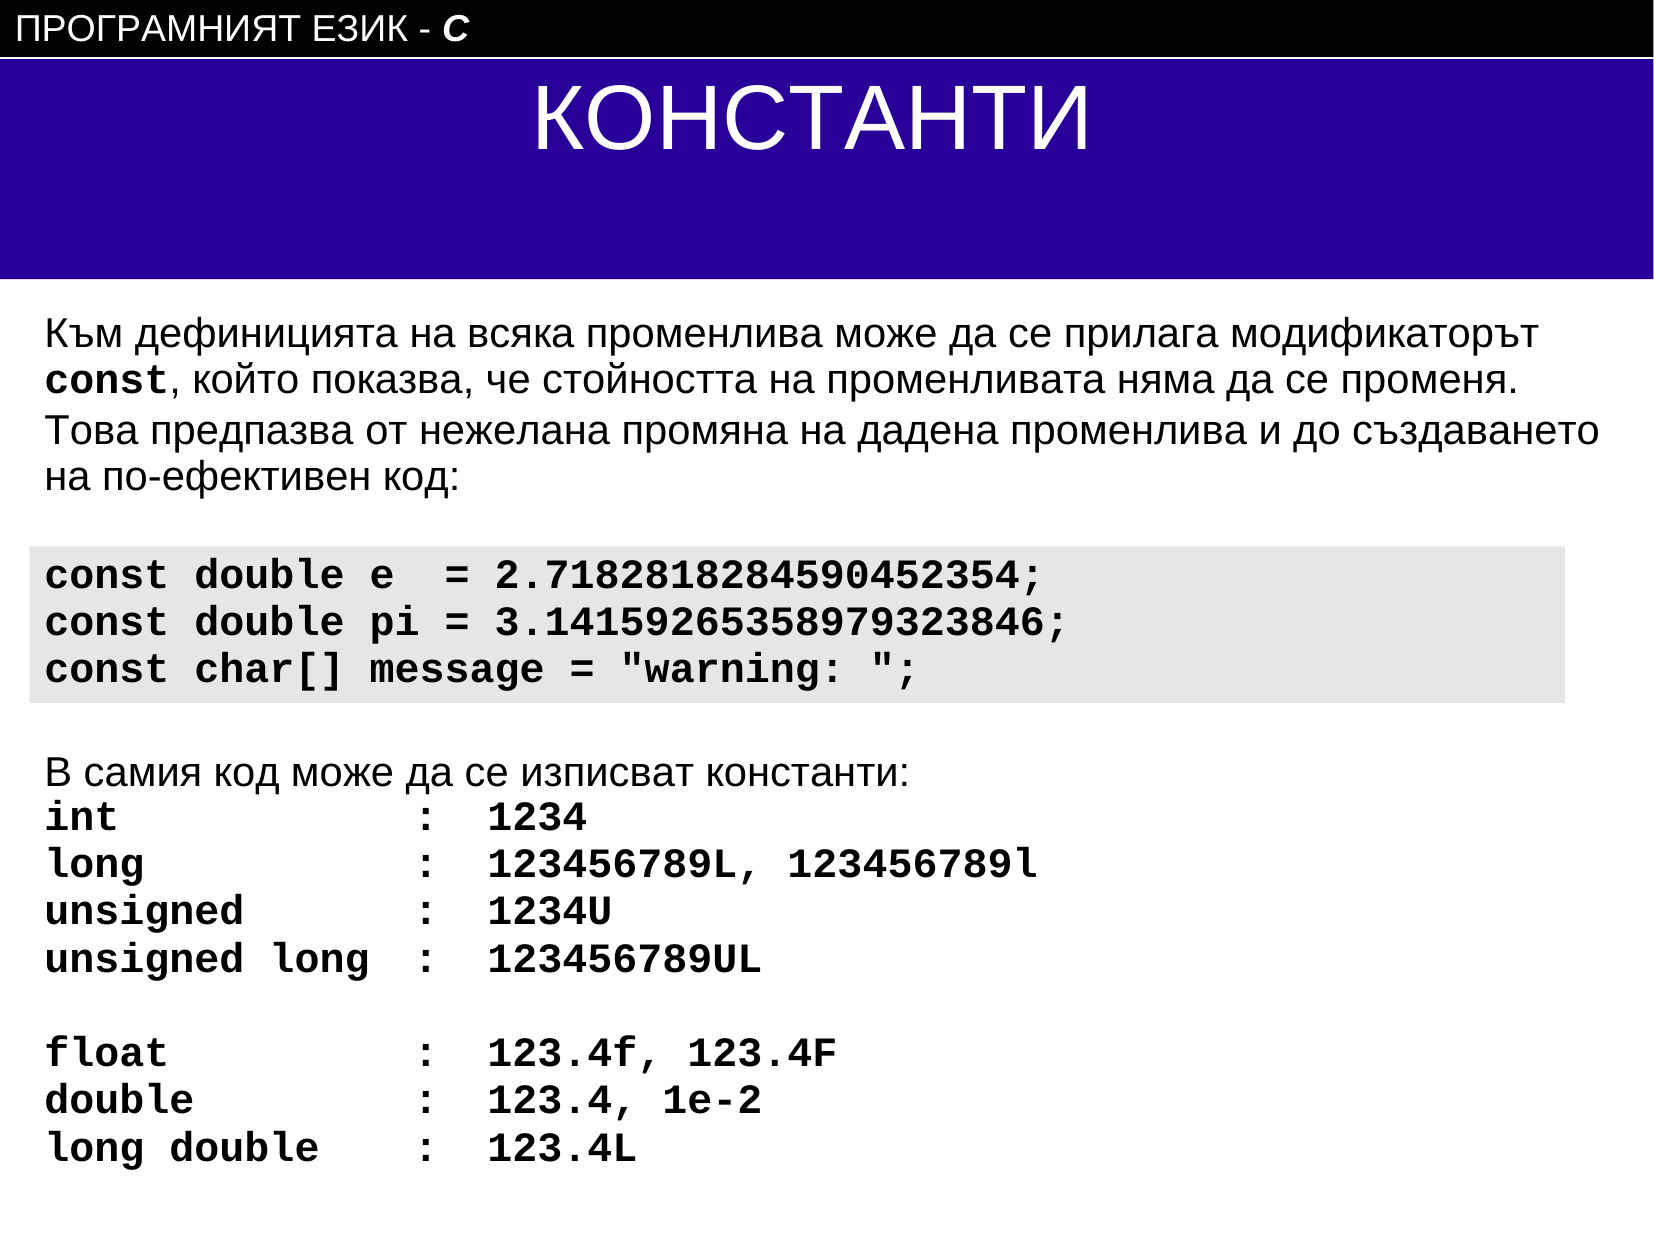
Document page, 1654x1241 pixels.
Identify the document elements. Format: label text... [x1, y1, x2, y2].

text_box ПРОГРАМНИЯT ЕЗИК - С [0, 0, 1654, 57]
text_box Към дефиницията на всяка променлива може да се прилага модификаторът const, който показва, че стойността на променливата няма да се променя. Това предпазва от нежелана промяна на дадена променлива и до създаването на по-ефективен код: [29, 302, 1625, 507]
text_box const double e = 2.7182818284590452354; const double pi = 3.14159265358979323846; const char[] message = "warning: "; [29, 546, 1565, 703]
text_box КОНСТАНТИ [0, 59, 1654, 280]
text_box В самия код може да се изписват константи: int : 1234 long : 123456789L, 123456789l unsigned : 1234U unsigned long : 123456789UL float : 123.4f, 123.4F double : 123.4, 1e-2 long double : 123.4L [29, 741, 1595, 1182]
